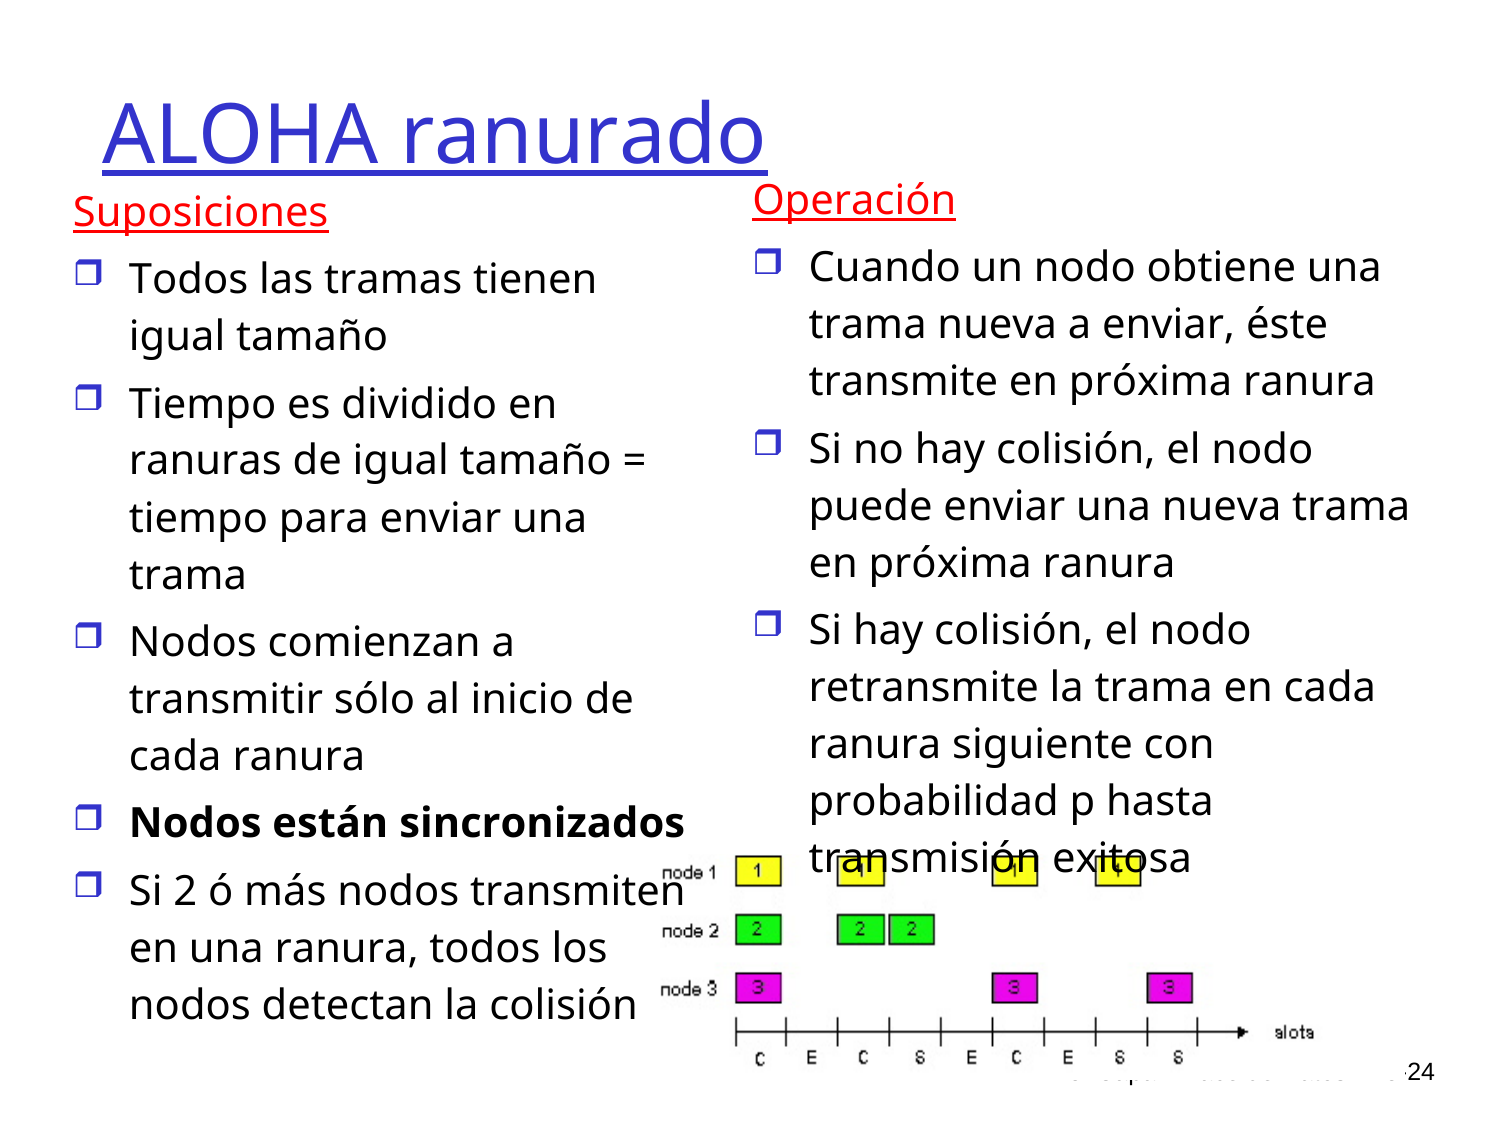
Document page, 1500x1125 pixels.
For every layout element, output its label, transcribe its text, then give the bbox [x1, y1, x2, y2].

title ALOHA ranurado [87, 37, 1363, 225]
list Operación Cuando un nodo obtiene una trama nueva a enviar, éste transmite en próxima ranura Si no hay colisión, el nodo puede enviar una nueva trama en próxima ranura Si hay colisión, el nodo retransmite la trama en cada ranura siguiente con probabilidad p hasta transmisión exitosa [737, 162, 1449, 925]
picture [579, 854, 1405, 1080]
list Suposiciones Todos las tramas tienen igual tamaño Tiempo es dividido en ranuras de igual tamaño = tiempo para enviar una trama Nodos comienzan a transmitir sólo al inicio de cada ranura Nodos están sincronizados Si 2 ó más nodos transmiten en una ranura, todos los nodos detectan la colisión [58, 173, 713, 937]
